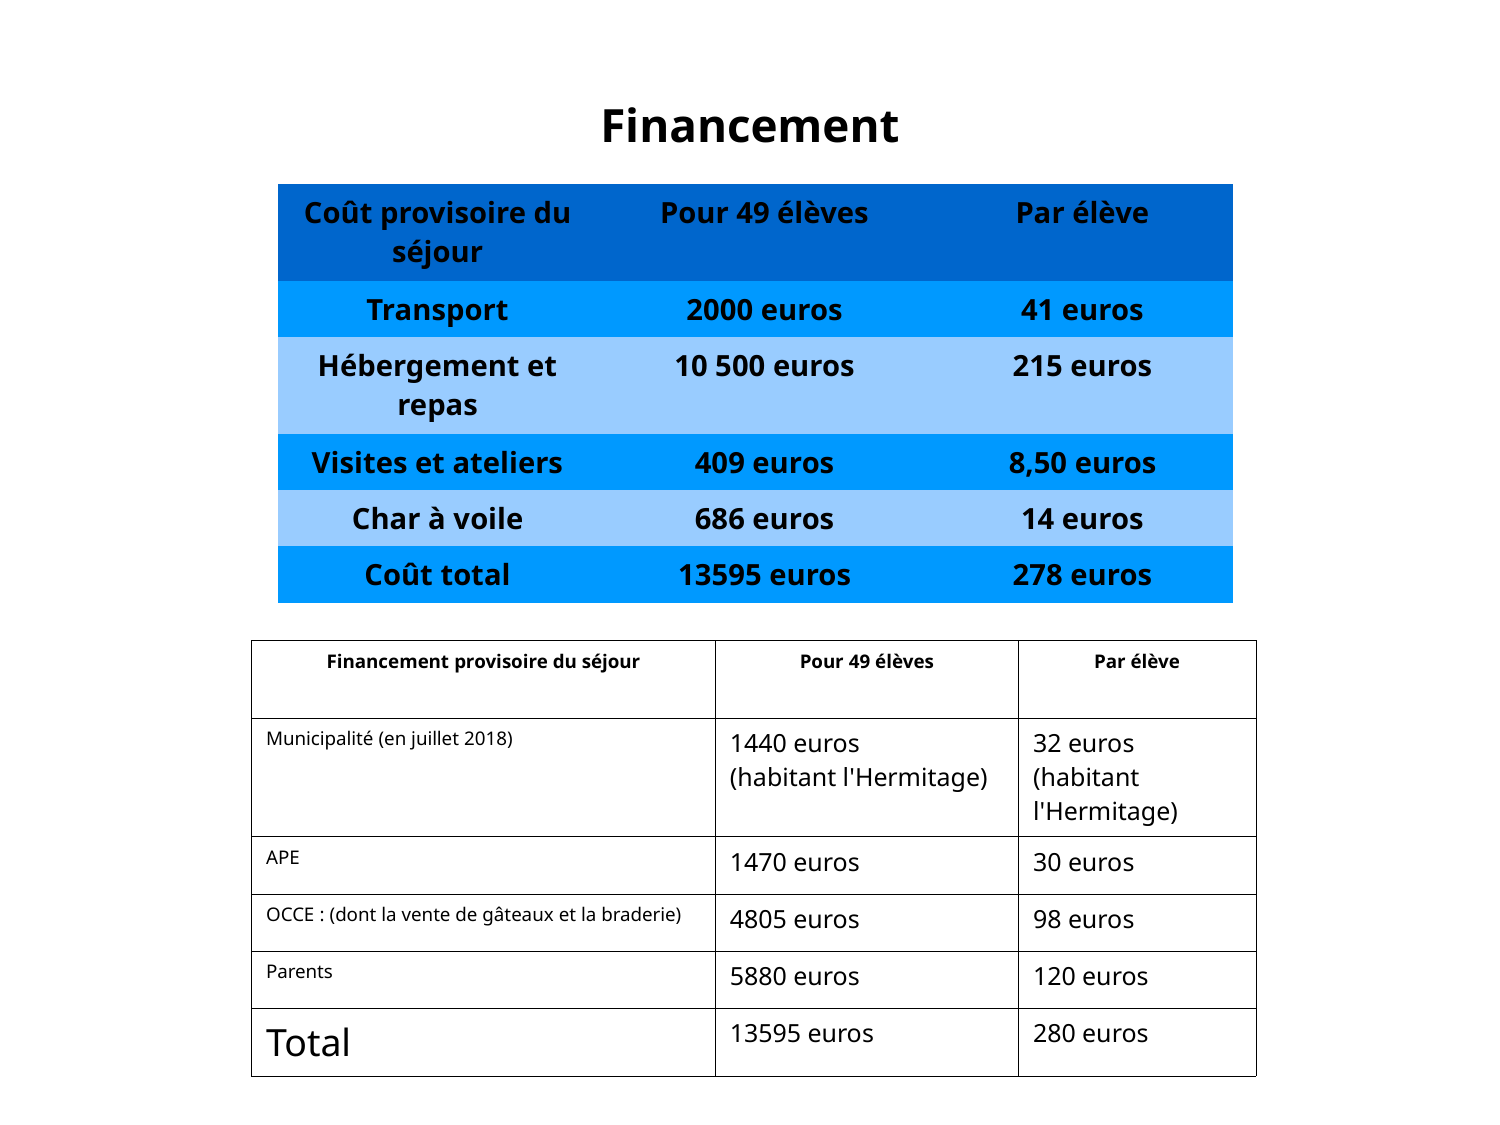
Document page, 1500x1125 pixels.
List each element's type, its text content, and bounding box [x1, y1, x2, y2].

table_cell 215 euros [932, 337, 1233, 434]
table_cell APE [252, 837, 715, 894]
table_cell Char à voile [278, 490, 597, 546]
table_cell 2000 euros [597, 281, 932, 337]
table_cell 280 euros [1019, 1009, 1256, 1076]
table_cell 14 euros [932, 490, 1233, 546]
table_header Pour 49 élèves [716, 641, 1018, 718]
table_cell 98 euros [1019, 895, 1256, 951]
table_cell 409 euros [597, 434, 932, 490]
table_cell 30 euros [1019, 837, 1256, 894]
table_cell Hébergement et repas [278, 337, 597, 434]
table_cell 686 euros [597, 490, 932, 546]
table_cell 8,50 euros [932, 434, 1233, 490]
table_cell 278 euros [932, 546, 1233, 603]
table_cell Visites et ateliers [278, 434, 597, 490]
table_cell 32 euros (habitant l'Hermitage) [1019, 719, 1256, 836]
table_cell Municipalité (en juillet 2018) [252, 719, 715, 836]
table_cell Total [252, 1009, 715, 1076]
table_cell 13595 euros [597, 546, 932, 603]
table_header Par élève [1019, 641, 1256, 718]
table_cell 120 euros [1019, 952, 1256, 1008]
table_cell 1470 euros [716, 837, 1018, 894]
table_cell Transport [278, 281, 597, 337]
table_cell Parents [252, 952, 715, 1008]
table_header Pour 49 élèves [597, 184, 932, 281]
title Financement [75, 24, 1425, 225]
table_cell 10 500 euros [597, 337, 932, 434]
table_header Coût provisoire du séjour [278, 184, 597, 281]
table_header Financement provisoire du séjour [252, 641, 715, 718]
table_cell 1440 euros (habitant l'Hermitage) [716, 719, 1018, 836]
table_cell 41 euros [932, 281, 1233, 337]
table_cell OCCE : (dont la vente de gâteaux et la braderie) [252, 895, 715, 951]
table_cell 4805 euros [716, 895, 1018, 951]
table_header Par élève [932, 184, 1233, 281]
table_cell 13595 euros [716, 1009, 1018, 1076]
table_cell Coût total [278, 546, 597, 603]
table_cell 5880 euros [716, 952, 1018, 1008]
